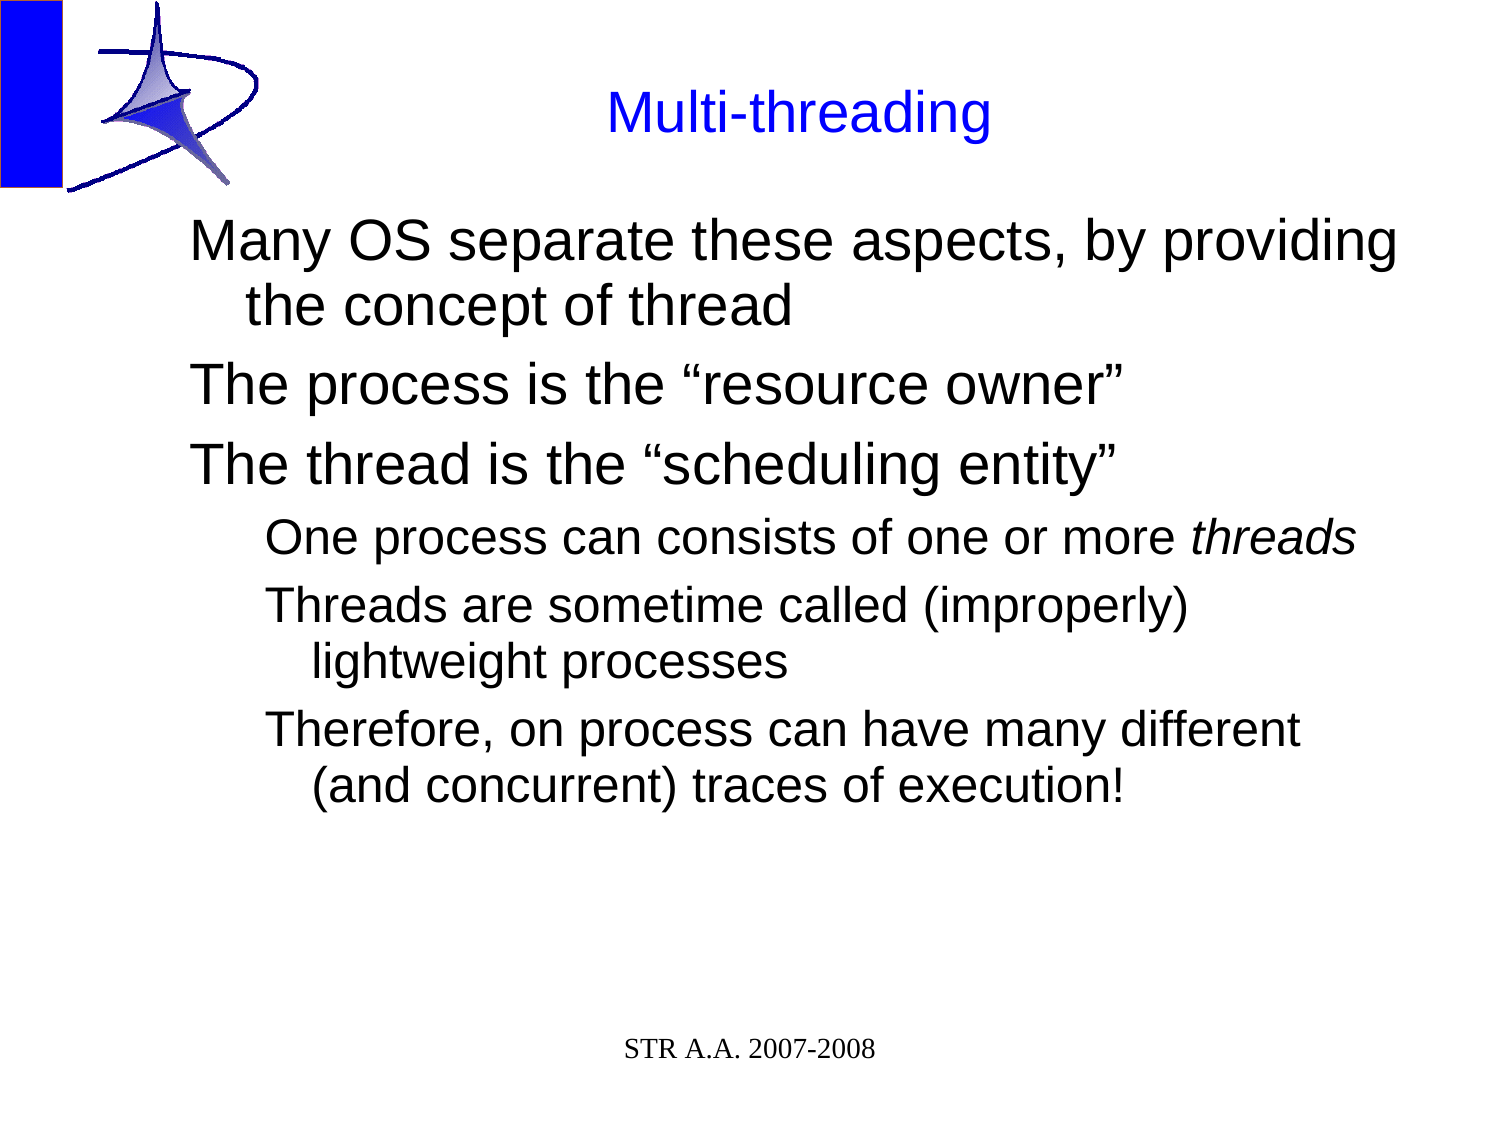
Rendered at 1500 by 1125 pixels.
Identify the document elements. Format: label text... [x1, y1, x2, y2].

list Many OS separate these aspects, by providing the concept of thread The process is the “resource owner” The thread is the “scheduling entity” One process can consists of one or more threads Threads are sometime called (improperly) lightweight processes Therefore, on process can have many different (and concurrent) traces of execution! [174, 199, 1425, 963]
title Multi-threading [174, 61, 1425, 164]
picture [62, 0, 263, 197]
